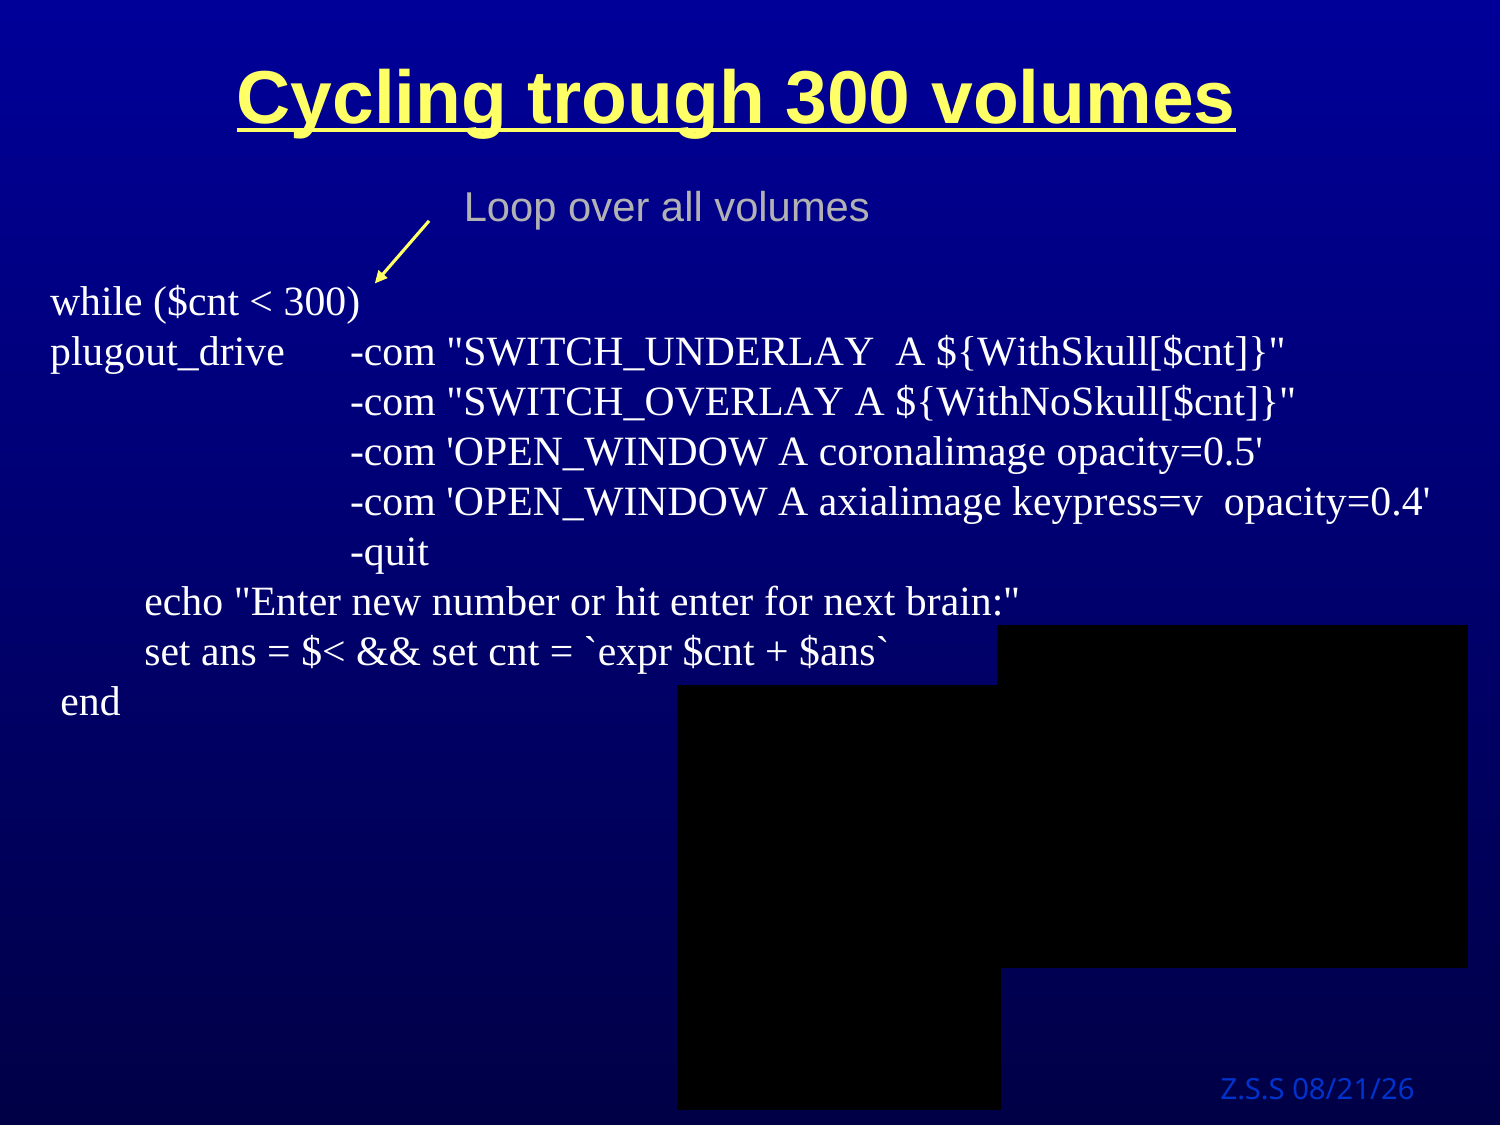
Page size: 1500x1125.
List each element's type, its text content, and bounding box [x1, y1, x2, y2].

title Cycling trough 300 volumes [61, 4, 1412, 192]
text_box while ($cnt < 300) plugout_drive -com "SWITCH_UNDERLAY A ${WithSkull[$cnt]}" -com "SWITCH_OVERLAY A ${WithNoSkull[$cnt]}" -com 'OPEN_WINDOW A coronalimage opacity=0.5' -com 'OPEN_WINDOW A axialimage keypress=v opacity=0.4' -quit echo "Enter new number or hit enter for next brain:" set ans = $< && set cnt = `expr $cnt + $ans` end [35, 265, 1458, 732]
picture [676, 625, 1469, 1111]
text_box Loop over all volumes [449, 171, 886, 238]
